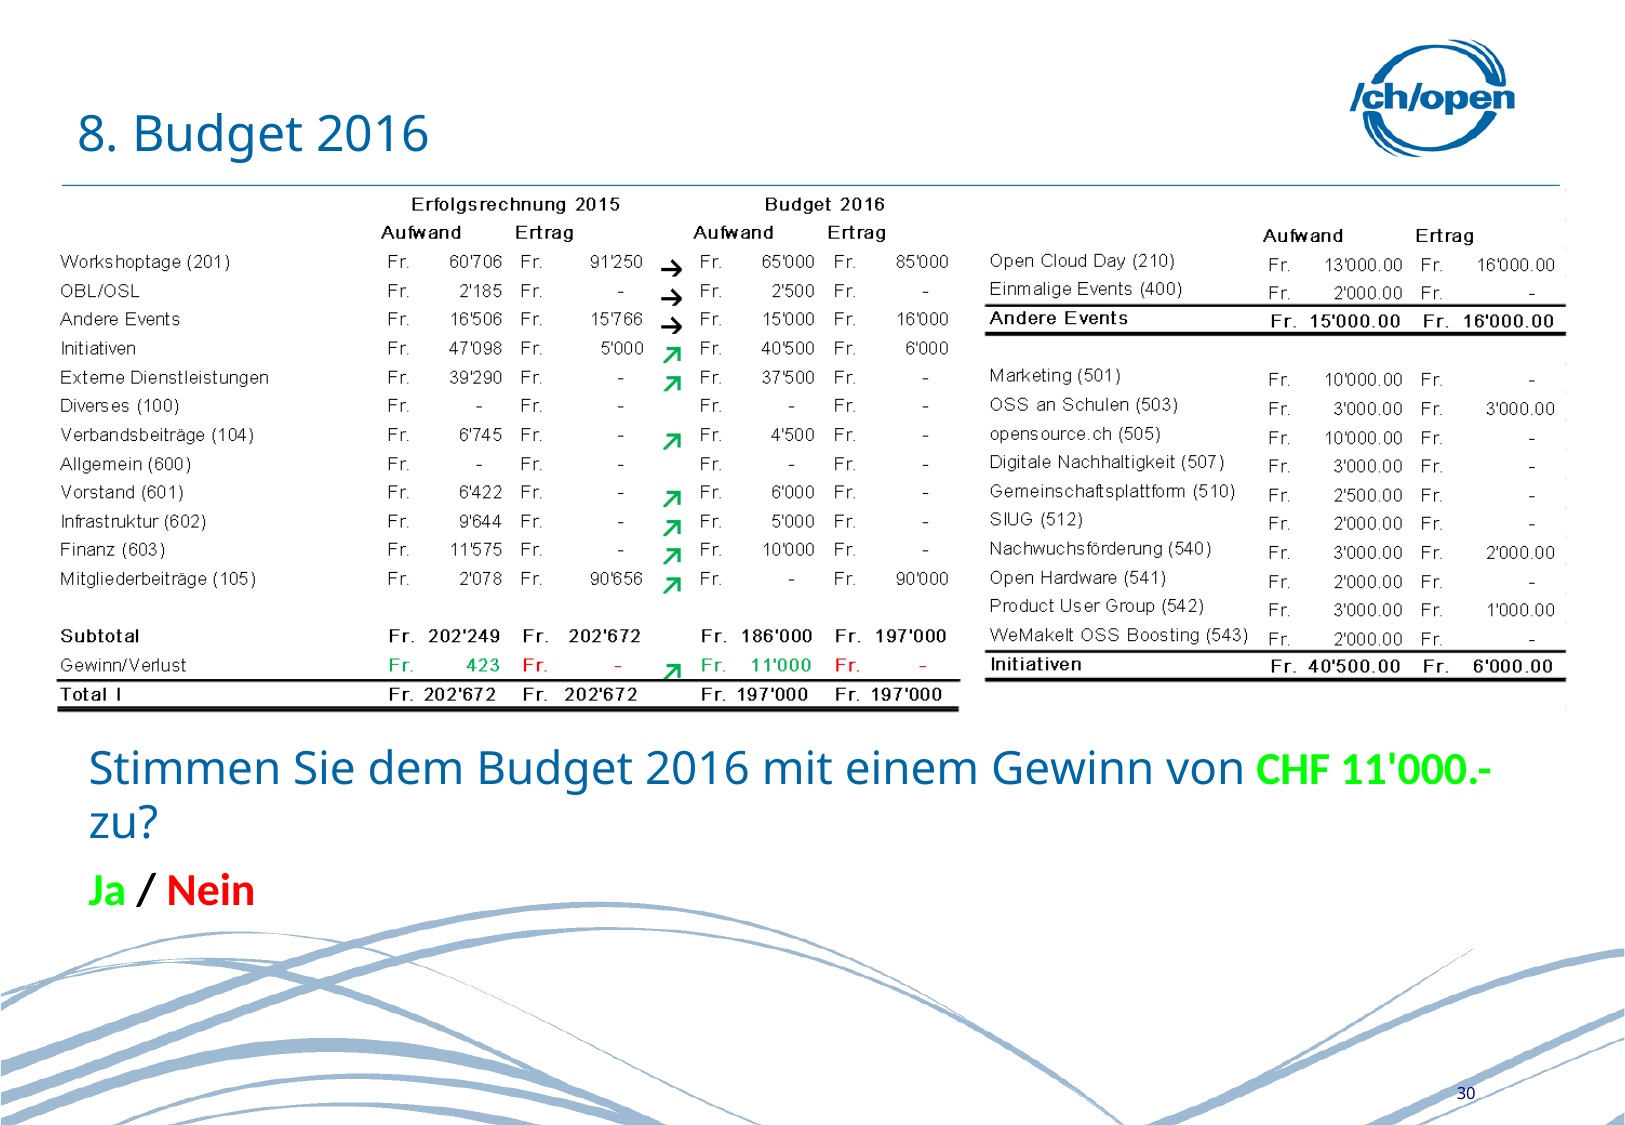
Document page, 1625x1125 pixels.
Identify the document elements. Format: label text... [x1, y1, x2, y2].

list Stimmen Sie dem Budget 2016 mit einem Gewinn von CHF 11'000.- zu? Ja / Nein [88, 738, 1565, 883]
title 8. Budget 2016 [62, 67, 1325, 189]
picture [56, 189, 1567, 722]
